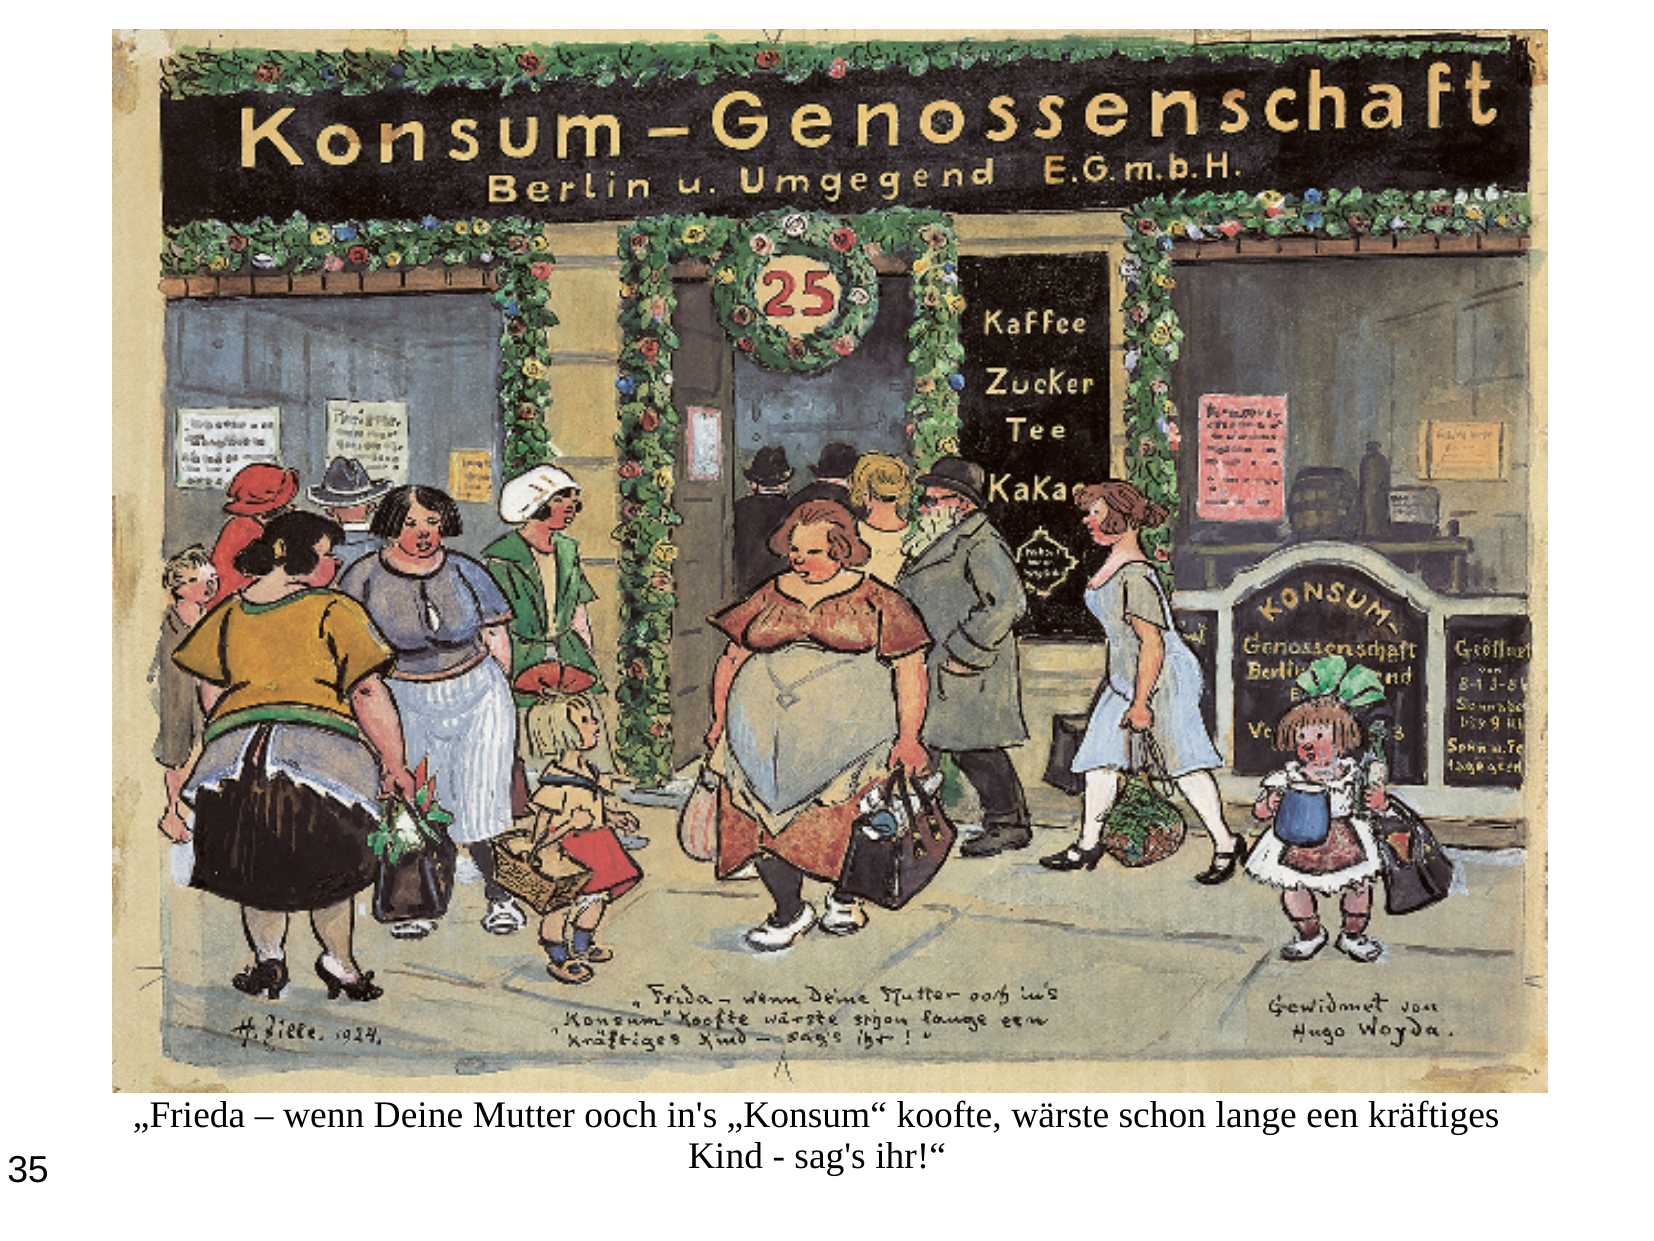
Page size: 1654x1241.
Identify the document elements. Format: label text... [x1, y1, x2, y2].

text_box <Nummer> [0, 1140, 210, 1211]
text_box „Frieda – wenn Deine Mutter ooch in's „Konsum“ koofte, wärste schon lange een kräftiges Kind - sag's ihr!“ [118, 1086, 1536, 1185]
picture [112, 29, 1548, 1093]
